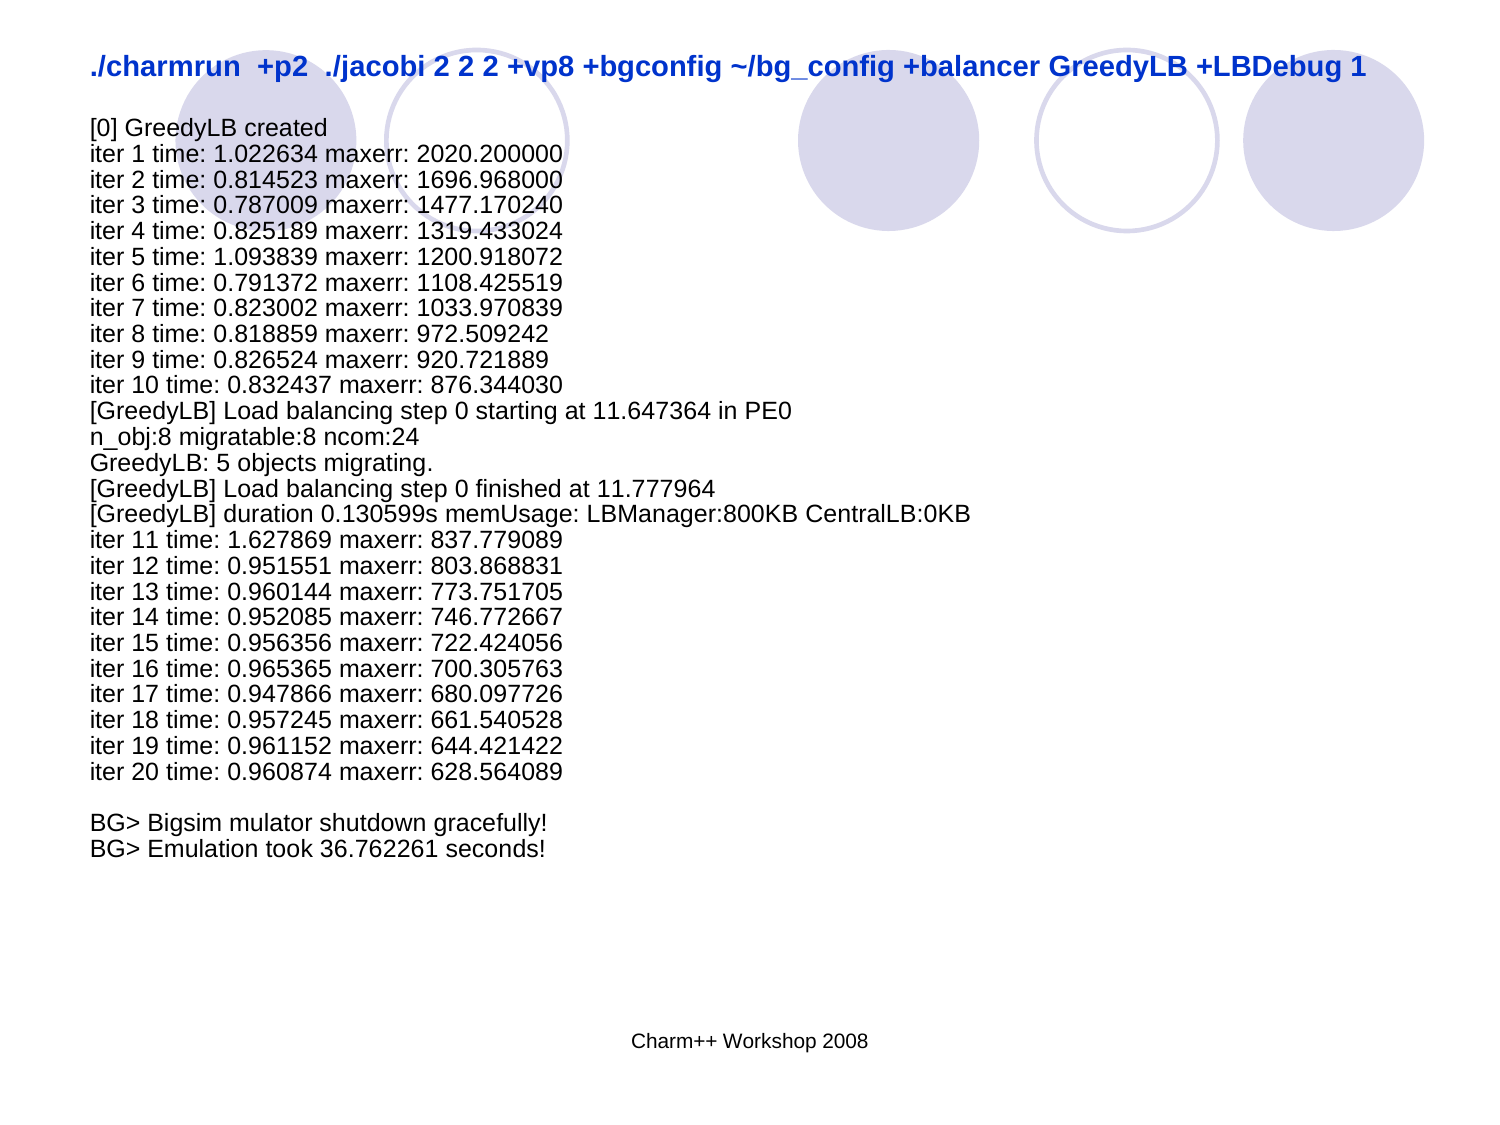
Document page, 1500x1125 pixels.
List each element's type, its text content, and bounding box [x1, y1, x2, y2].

list ./charmrun +p2 ./jacobi 2 2 2 +vp8 +bgconfig ~/bg_config +balancer GreedyLB +LBDebug 1 [0] GreedyLB created iter 1 time: 1.022634 maxerr: 2020.200000 iter 2 time: 0.814523 maxerr: 1696.968000 iter 3 time: 0.787009 maxerr: 1477.170240 iter 4 time: 0.825189 maxerr: 1319.433024 iter 5 time: 1.093839 maxerr: 1200.918072 iter 6 time: 0.791372 maxerr: 1108.425519 iter 7 time: 0.823002 maxerr: 1033.970839 iter 8 time: 0.818859 maxerr: 972.509242 iter 9 time: 0.826524 maxerr: 920.721889 iter 10 time: 0.832437 maxerr: 876.344030 [GreedyLB] Load balancing step 0 starting at 11.647364 in PE0 n_obj:8 migratable:8 ncom:24 GreedyLB: 5 objects migrating. [GreedyLB] Load balancing step 0 finished at 11.777964 [GreedyLB] duration 0.130599s memUsage: LBManager:800KB CentralLB:0KB iter 11 time: 1.627869 maxerr: 837.779089 iter 12 time: 0.951551 maxerr: 803.868831 iter 13 time: 0.960144 maxerr: 773.751705 iter 14 time: 0.952085 maxerr: 746.772667 iter 15 time: 0.956356 maxerr: 722.424056 iter 16 time: 0.965365 maxerr: 700.305763 iter 17 time: 0.947866 maxerr: 680.097726 iter 18 time: 0.957245 maxerr: 661.540528 iter 19 time: 0.961152 maxerr: 644.421422 iter 20 time: 0.960874 maxerr: 628.564089 BG> Bigsim mulator shutdown gracefully! BG> Emulation took 36.762261 seconds! [75, 49, 1426, 1038]
